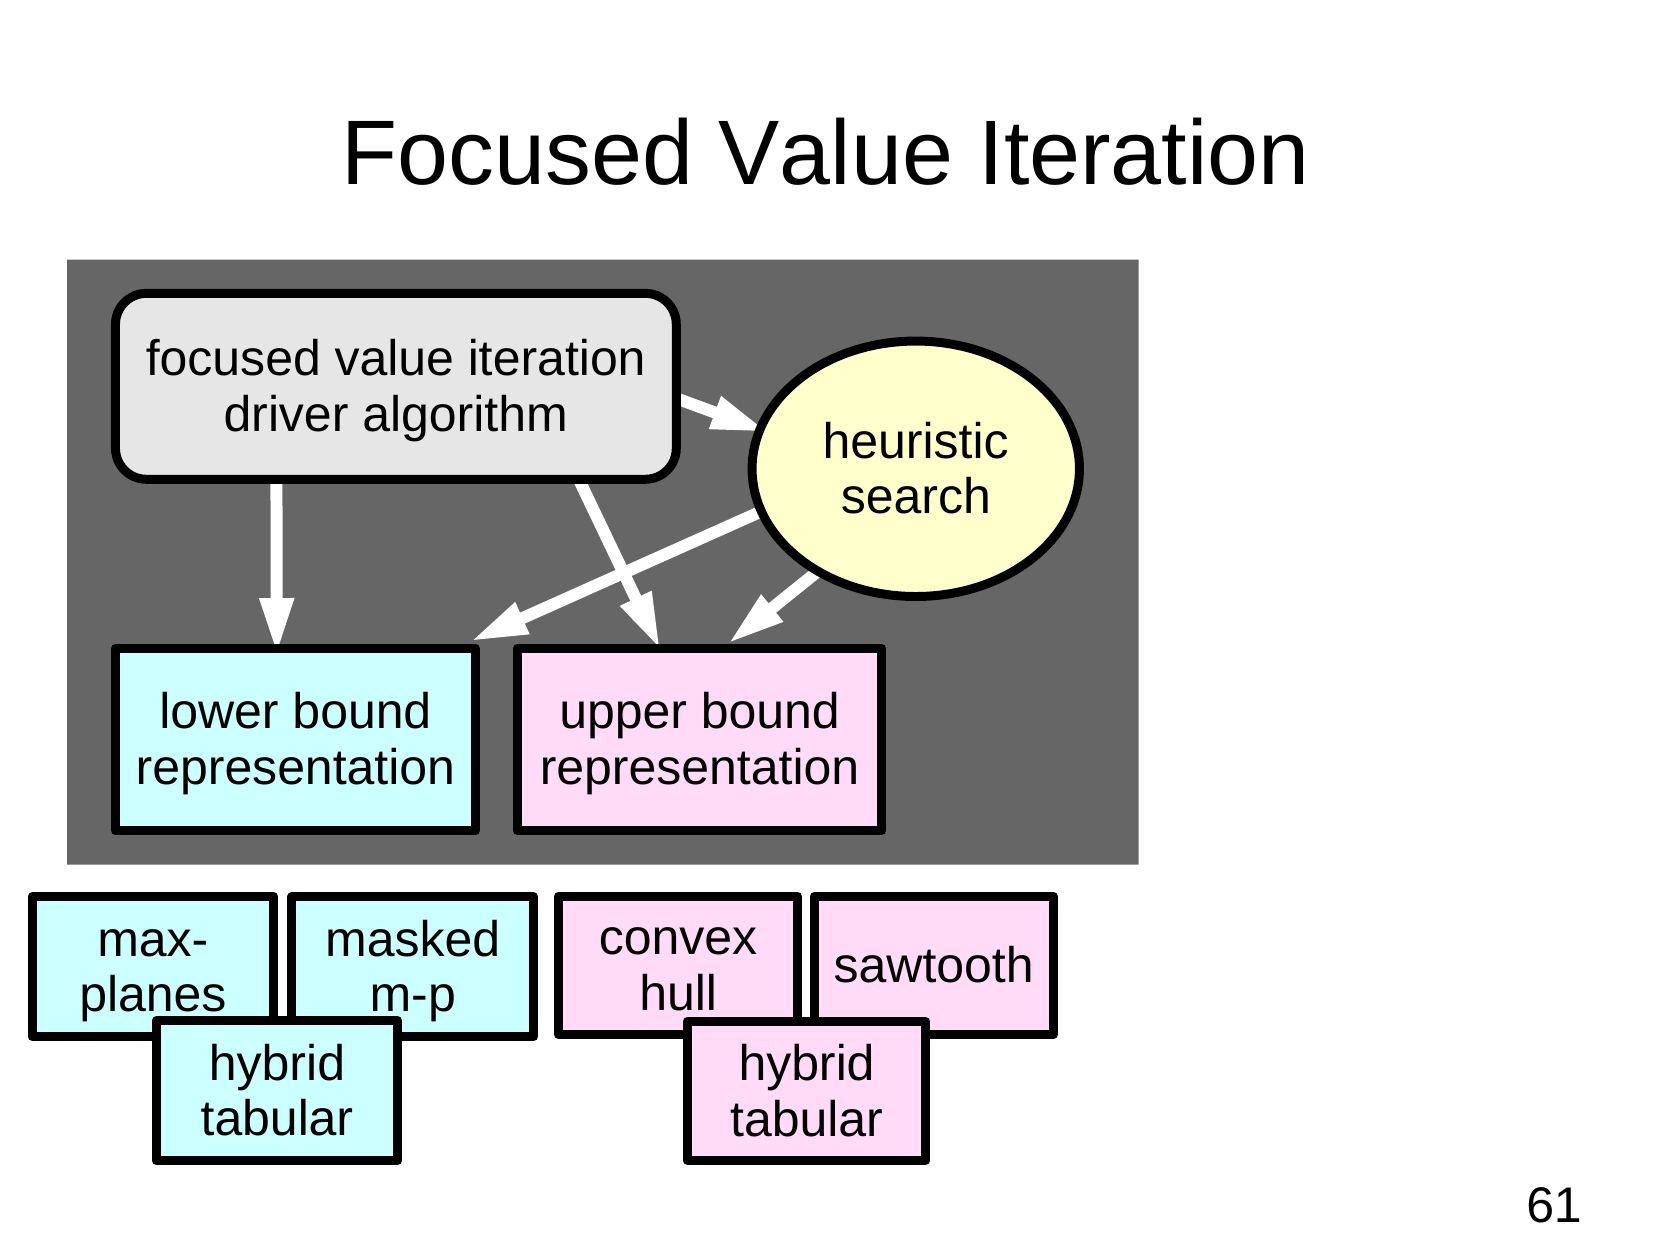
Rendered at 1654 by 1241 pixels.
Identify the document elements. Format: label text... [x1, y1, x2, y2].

text_box max- planes [32, 896, 274, 1037]
text_box hybrid tabular [687, 1021, 926, 1161]
title Focused Value Iteration [82, 56, 1571, 250]
text_box masked m-p [291, 896, 534, 1037]
text_box convex hull [558, 896, 798, 1035]
text_box sawtooth [814, 896, 1054, 1035]
text_box [67, 259, 1139, 865]
text_box lower bound representation [115, 648, 476, 831]
text_box heuristic search [752, 341, 1080, 597]
text_box upper bound representation [517, 648, 882, 831]
text_box focused value iteration driver algorithm [115, 293, 677, 480]
text_box hybrid tabular [156, 1020, 398, 1161]
